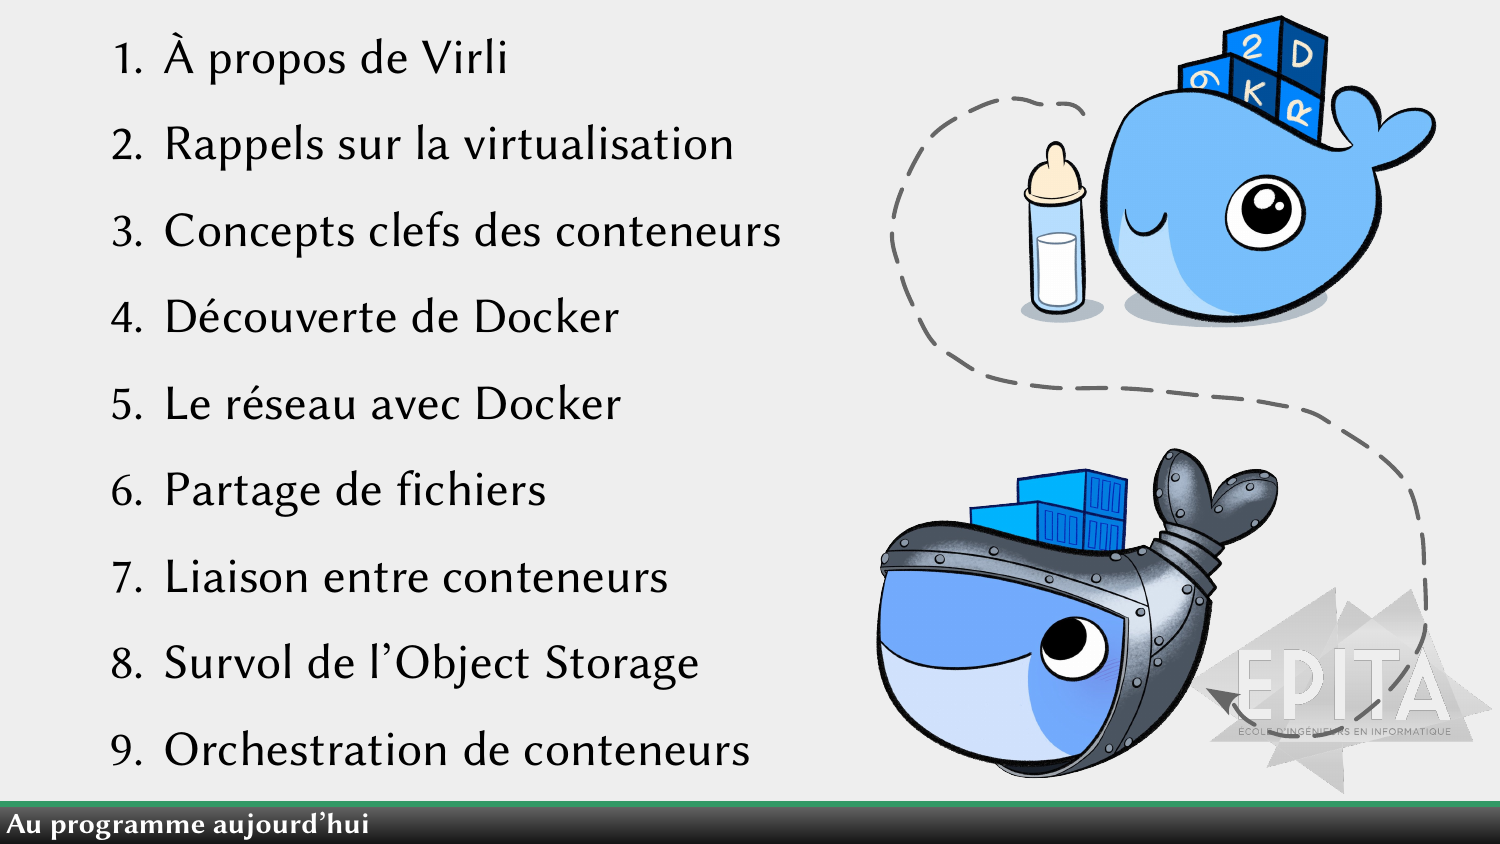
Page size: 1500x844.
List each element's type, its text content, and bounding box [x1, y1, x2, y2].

title Au programme aujourd’hui [5, 801, 779, 844]
picture [779, 0, 1492, 844]
list À propos de Virli Rappels sur la virtualisation Concepts clefs des conteneurs Découverte de Docker Le réseau avec Docker Partage de fichiers Liaison entre conteneurs Survol de l’Object Storage Orchestration de conteneurs [92, 23, 863, 783]
